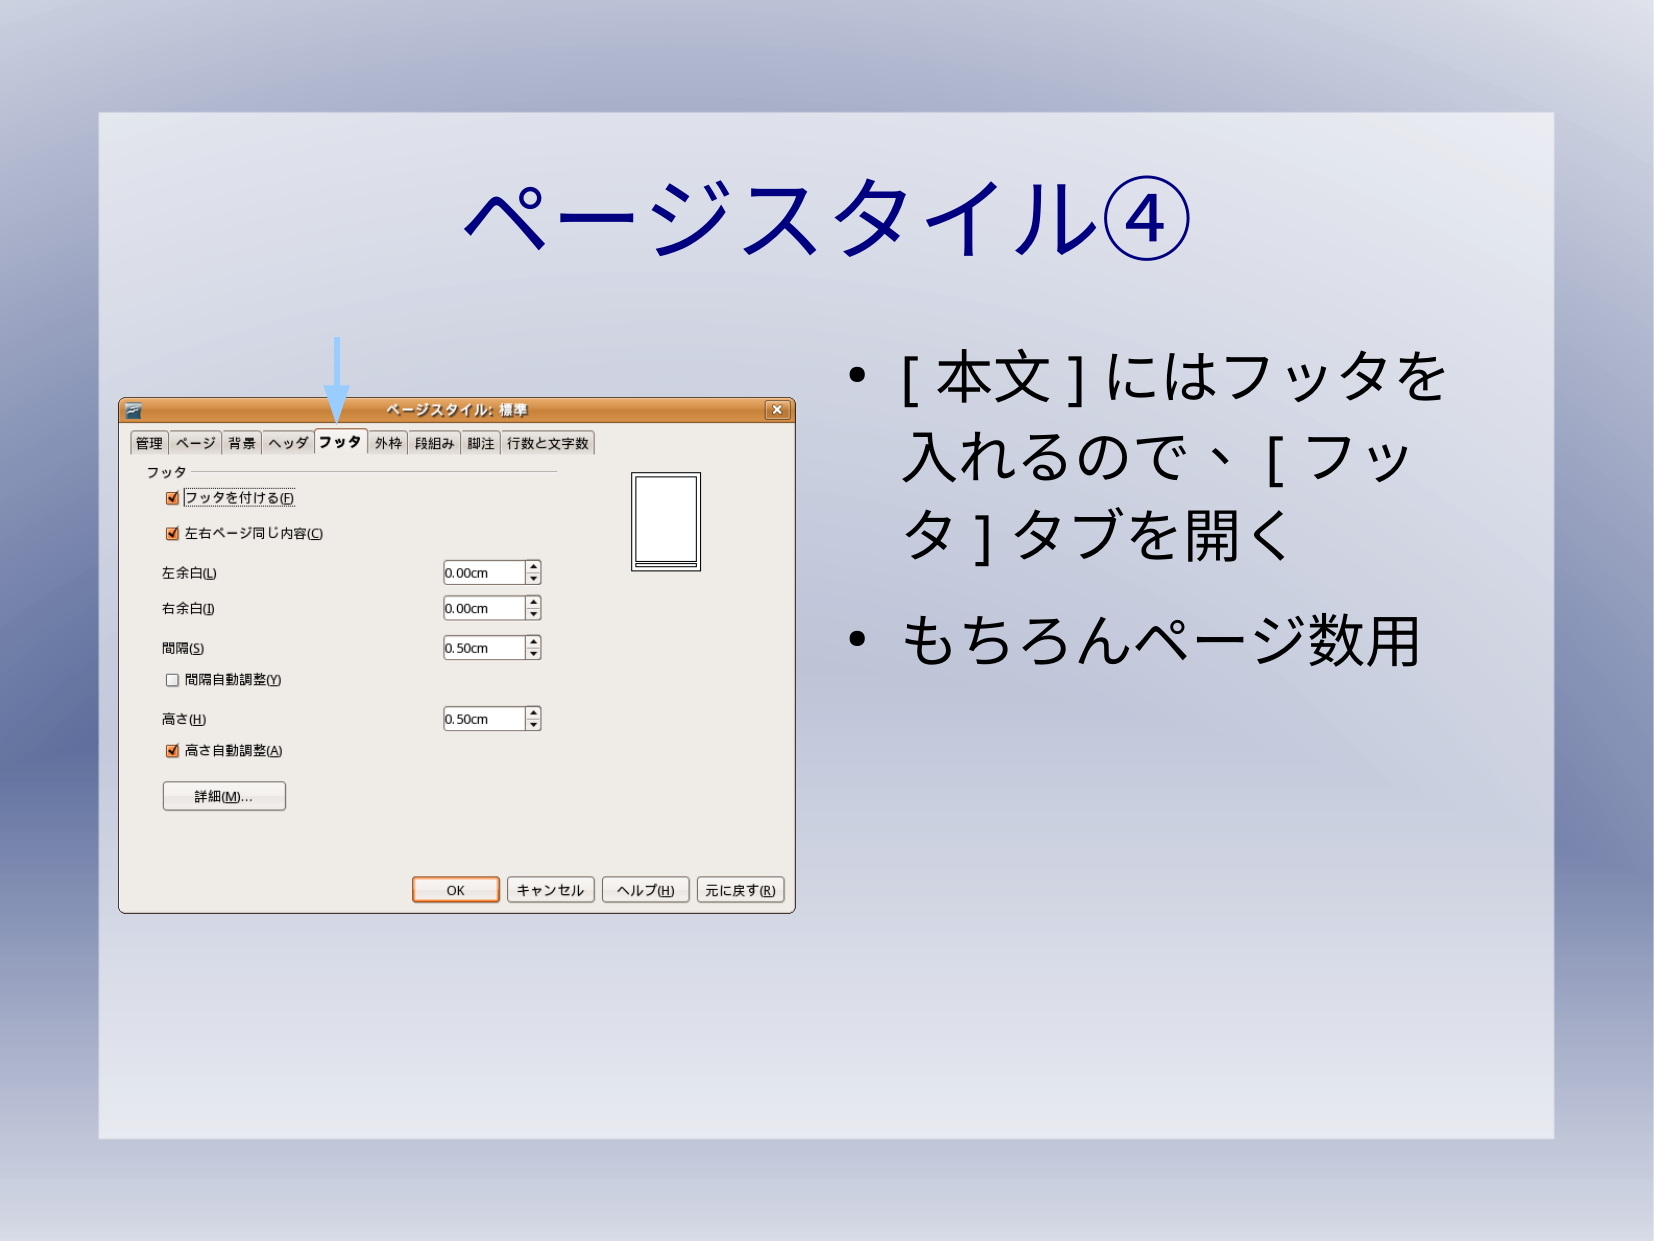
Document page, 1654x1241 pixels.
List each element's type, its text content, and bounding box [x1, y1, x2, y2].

title ページスタイル④ [118, 121, 1536, 315]
list [本文]にはフッタを入れるので、[フッタ]タブを開く もちろんページ数用 [829, 336, 1507, 960]
picture [0, 0, 1654, 1241]
